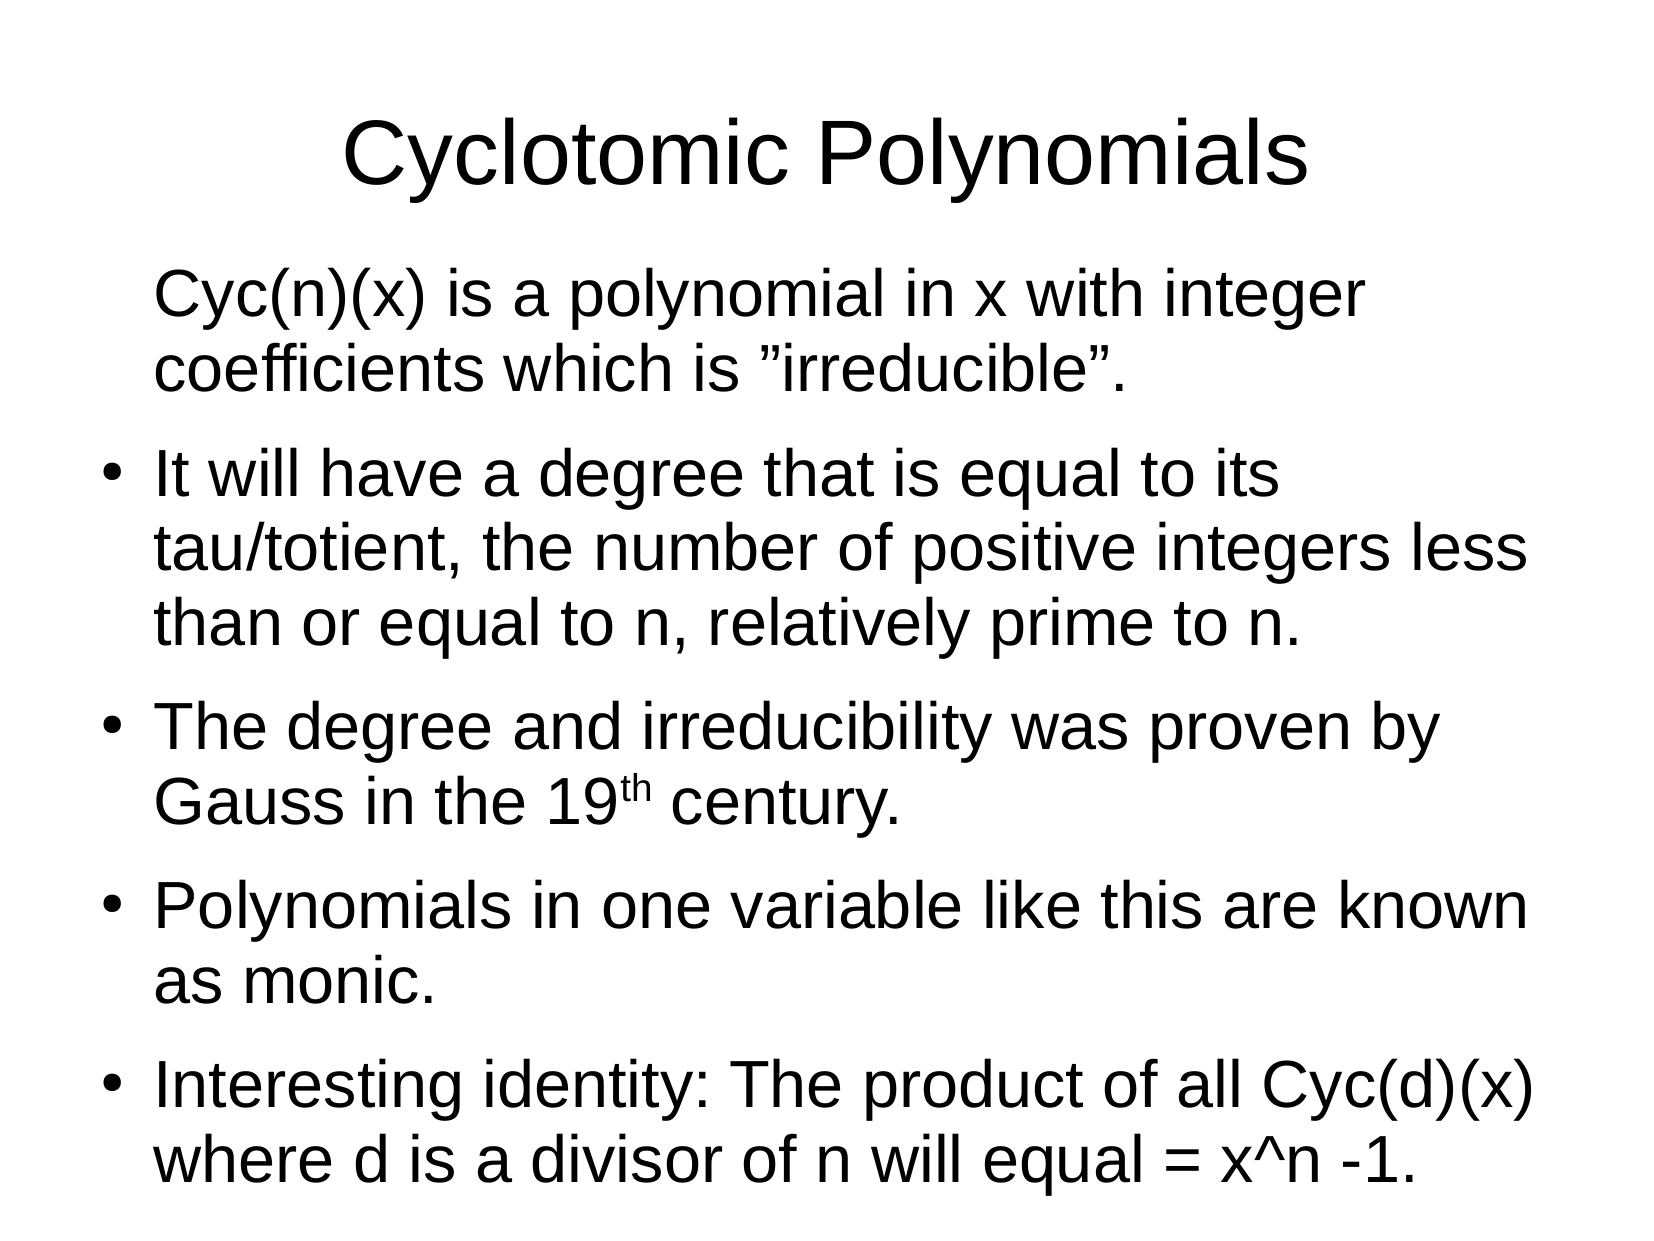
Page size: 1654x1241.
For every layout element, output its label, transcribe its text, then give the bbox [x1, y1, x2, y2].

list Cyc(n)(x) is a polynomial in x with integer coefficients which is ”irreducible”. It will have a degree that is equal to its tau/totient, the number of positive integers less than or equal to n, relatively prime to n. The degree and irreducibility was proven by Gauss in the 19th century. Polynomials in one variable like this are known as monic. Interesting identity: The product of all Cyc(d)(x) where d is a divisor of n will equal = x^n -1. [82, 256, 1571, 1010]
title Cyclotomic Polynomials [82, 49, 1571, 256]
